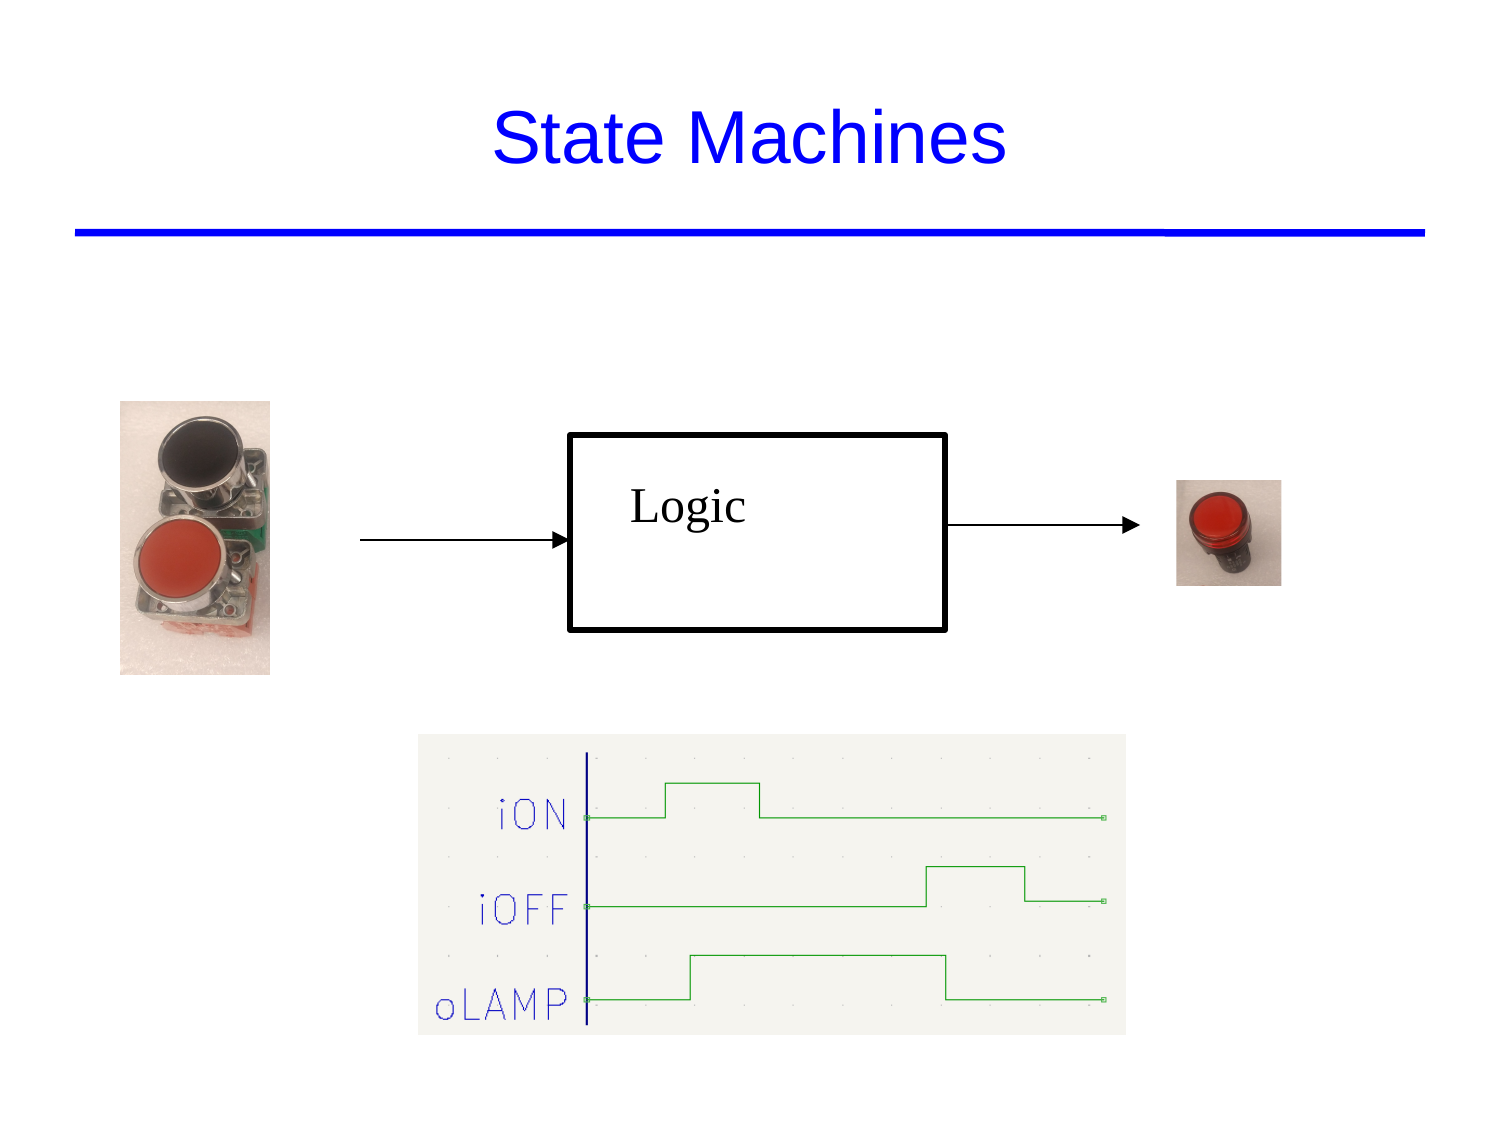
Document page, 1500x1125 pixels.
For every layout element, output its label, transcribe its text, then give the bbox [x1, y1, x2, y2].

text_box [570, 435, 946, 631]
picture [1176, 480, 1282, 586]
text_box Logic [615, 464, 901, 540]
title State Machines [75, 44, 1424, 232]
picture [418, 734, 1126, 1036]
picture [120, 401, 270, 676]
